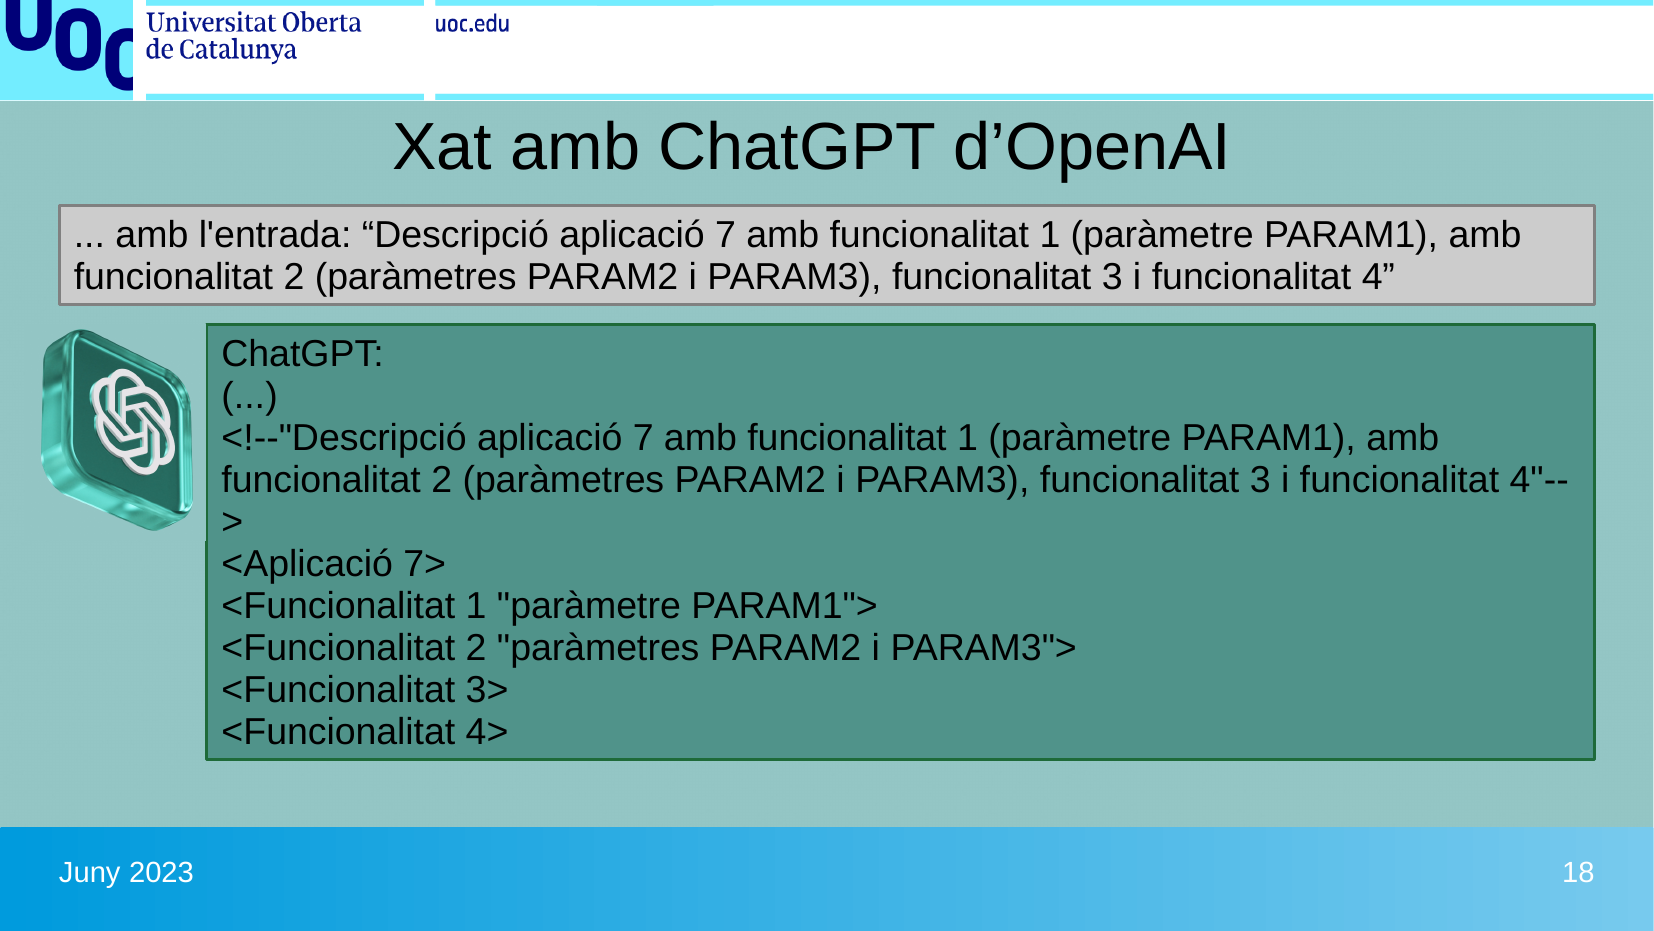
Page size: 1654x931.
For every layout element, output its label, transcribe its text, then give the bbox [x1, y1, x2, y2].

text_box ... amb l'entrada: “Descripció aplicació 7 amb funcionalitat 1 (paràmetre PARAM1), amb funcionalitat 2 (paràmetres PARAM2 i PARAM3), funcionalitat 3 i funcionalitat 4” [59, 205, 1595, 305]
picture [0, 0, 1654, 827]
text_box Xat amb ChatGPT d’OpenAI [324, 101, 1300, 207]
text_box ChatGPT: (...) <!--"Descripció aplicació 7 amb funcionalitat 1 (paràmetre PARAM1), amb funcionalitat 2 (paràmetres PARAM2 i PARAM3), funcionalitat 3 i funcionalitat 4"--> <Aplicació 7> <Funcionalitat 1 "paràmetre PARAM1"> <Funcionalitat 2 "paràmetres PARAM2 i PARAM3"> <Funcionalitat 3> <Funcionalitat 4> [206, 324, 1595, 760]
